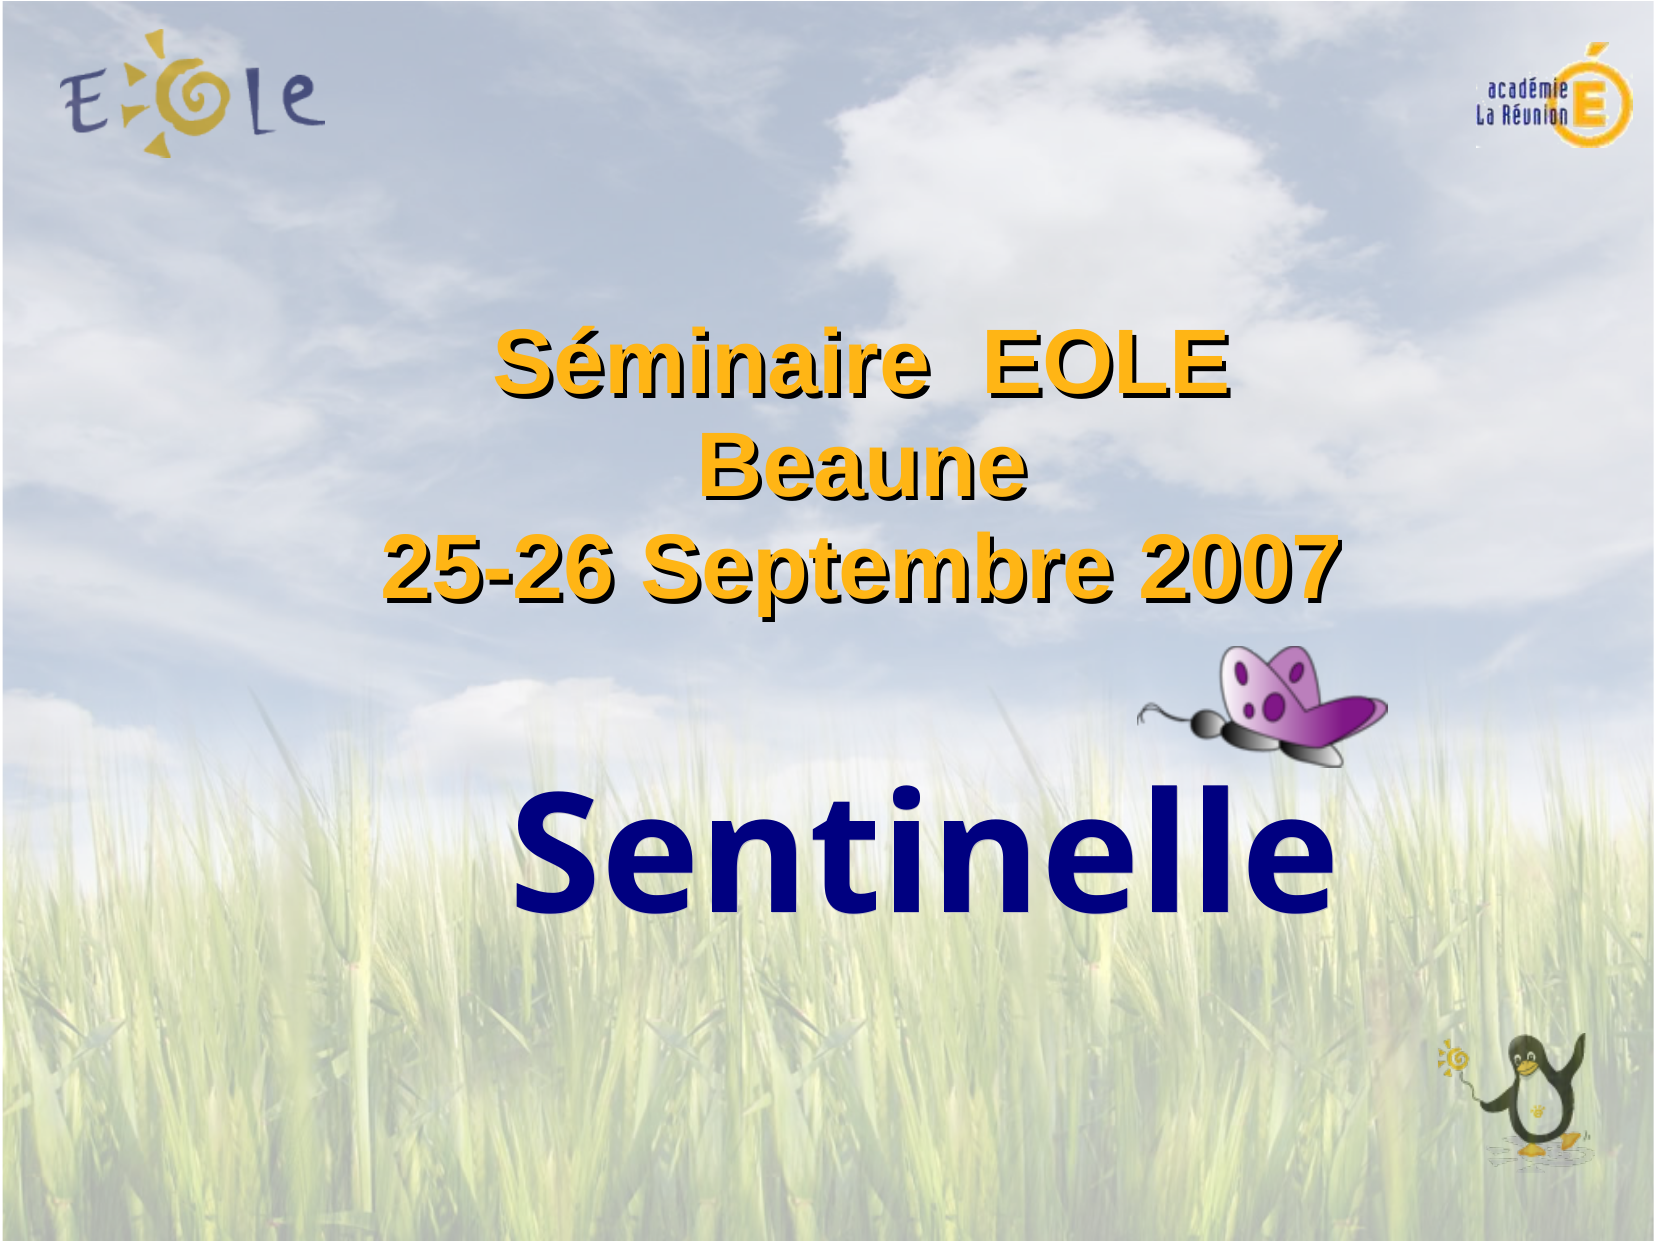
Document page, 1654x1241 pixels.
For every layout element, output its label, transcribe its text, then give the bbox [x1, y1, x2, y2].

text_box Sentinelle [29, 727, 1388, 975]
picture [2, 1, 1654, 1241]
title Séminaire EOLE Beaune 25-26 Septembre 2007 [118, 191, 1607, 739]
